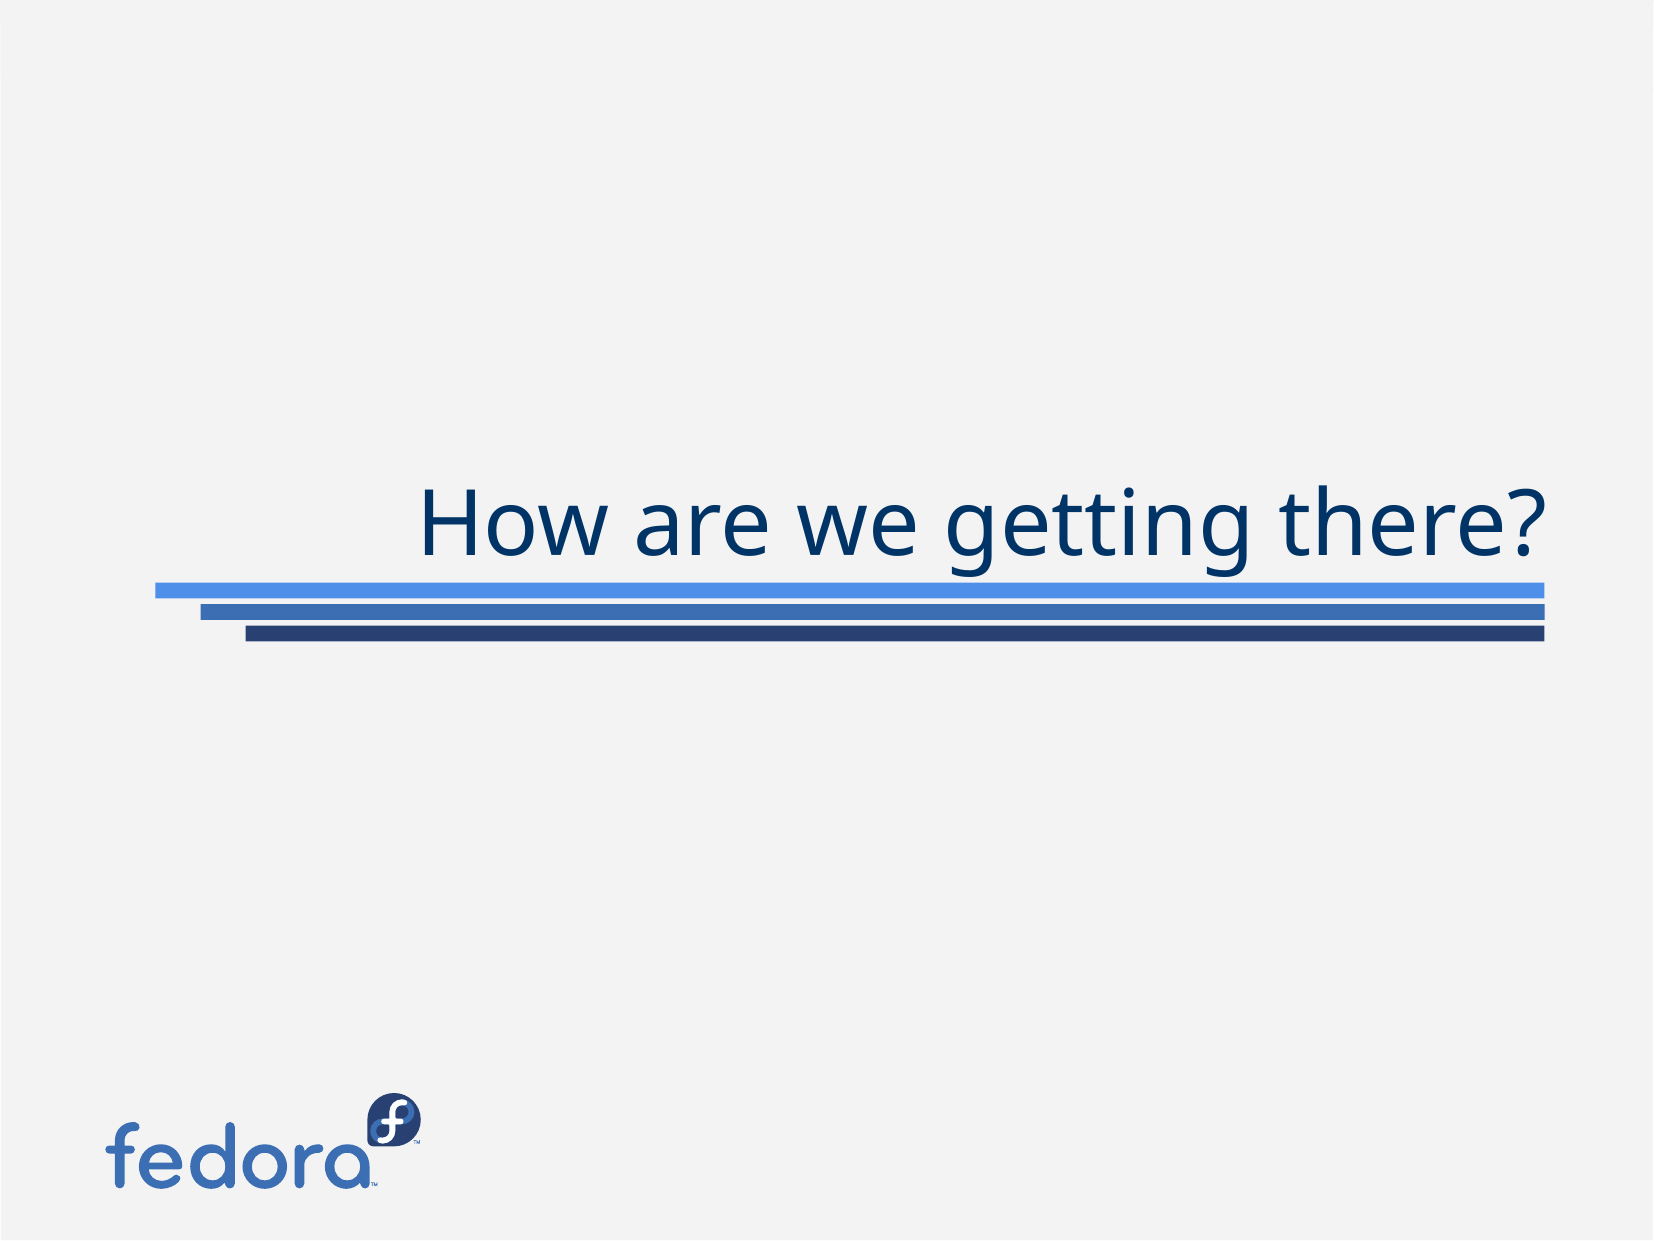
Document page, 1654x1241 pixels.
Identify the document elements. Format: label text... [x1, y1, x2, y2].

title How are we getting there? [60, 416, 1549, 624]
picture [60, 1048, 466, 1234]
